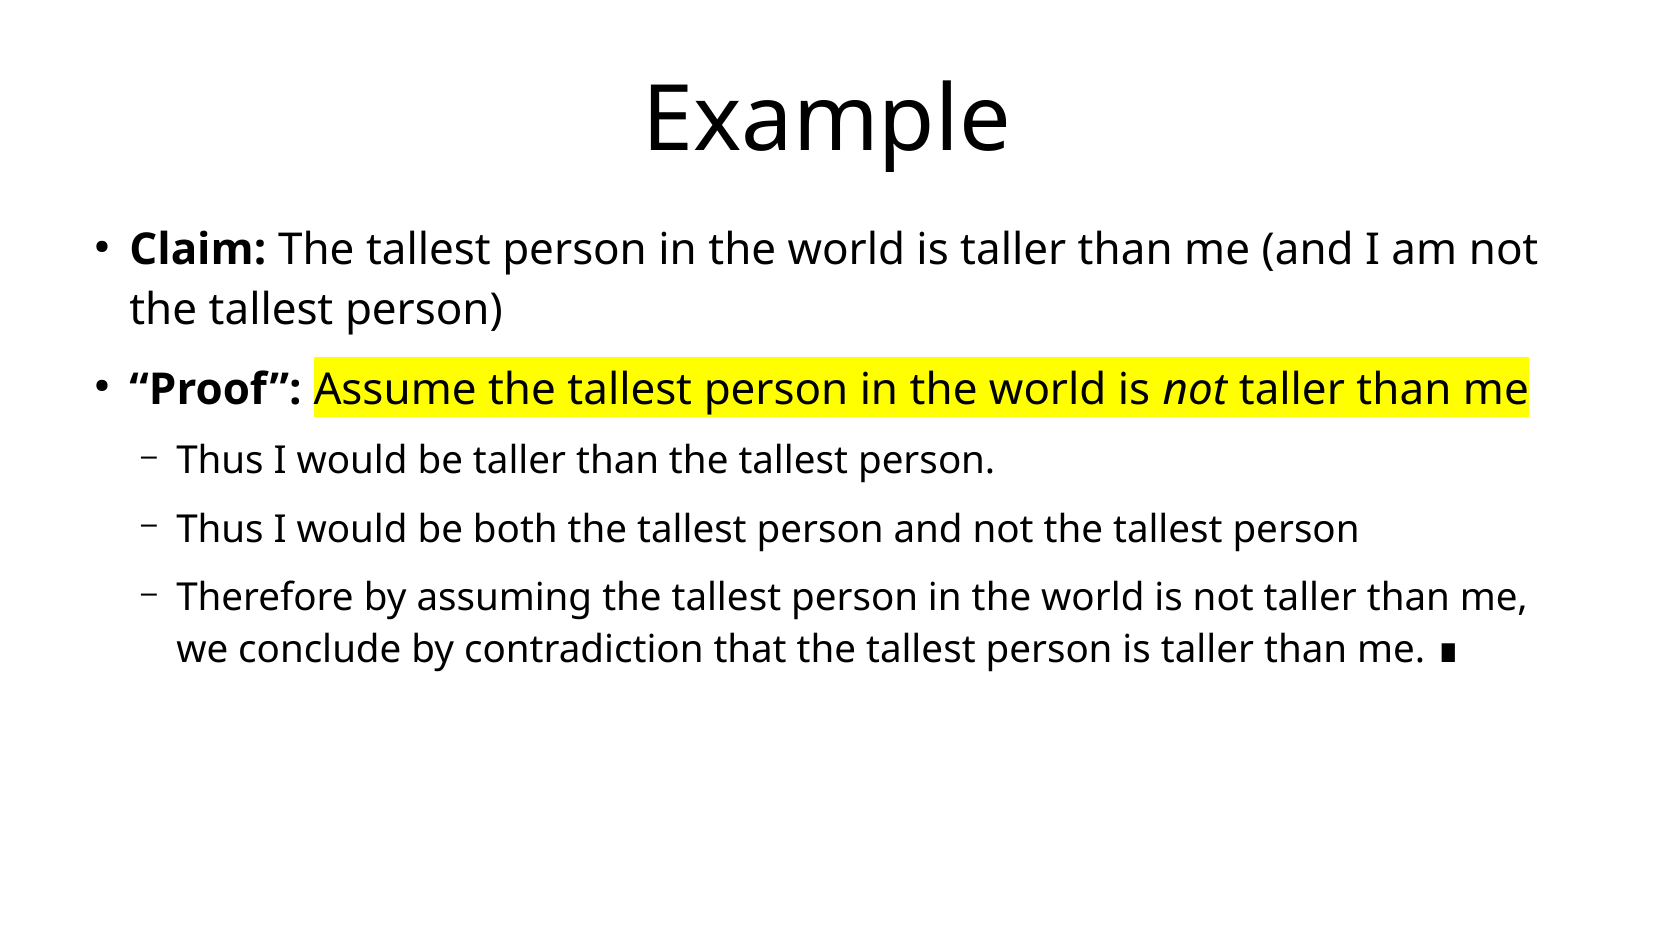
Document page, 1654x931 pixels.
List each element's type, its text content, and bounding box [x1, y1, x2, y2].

list Claim: The tallest person in the world is taller than me (and I am not the tallest person) “Proof”: Assume the tallest person in the world is not taller than me Thus I would be taller than the tallest person. Thus I would be both the tallest person and not the tallest person Therefore by assuming the tallest person in the world is not taller than me, we conclude by contradiction that the tallest person is taller than me. ∎ [82, 217, 1571, 758]
title Example [82, 37, 1571, 193]
